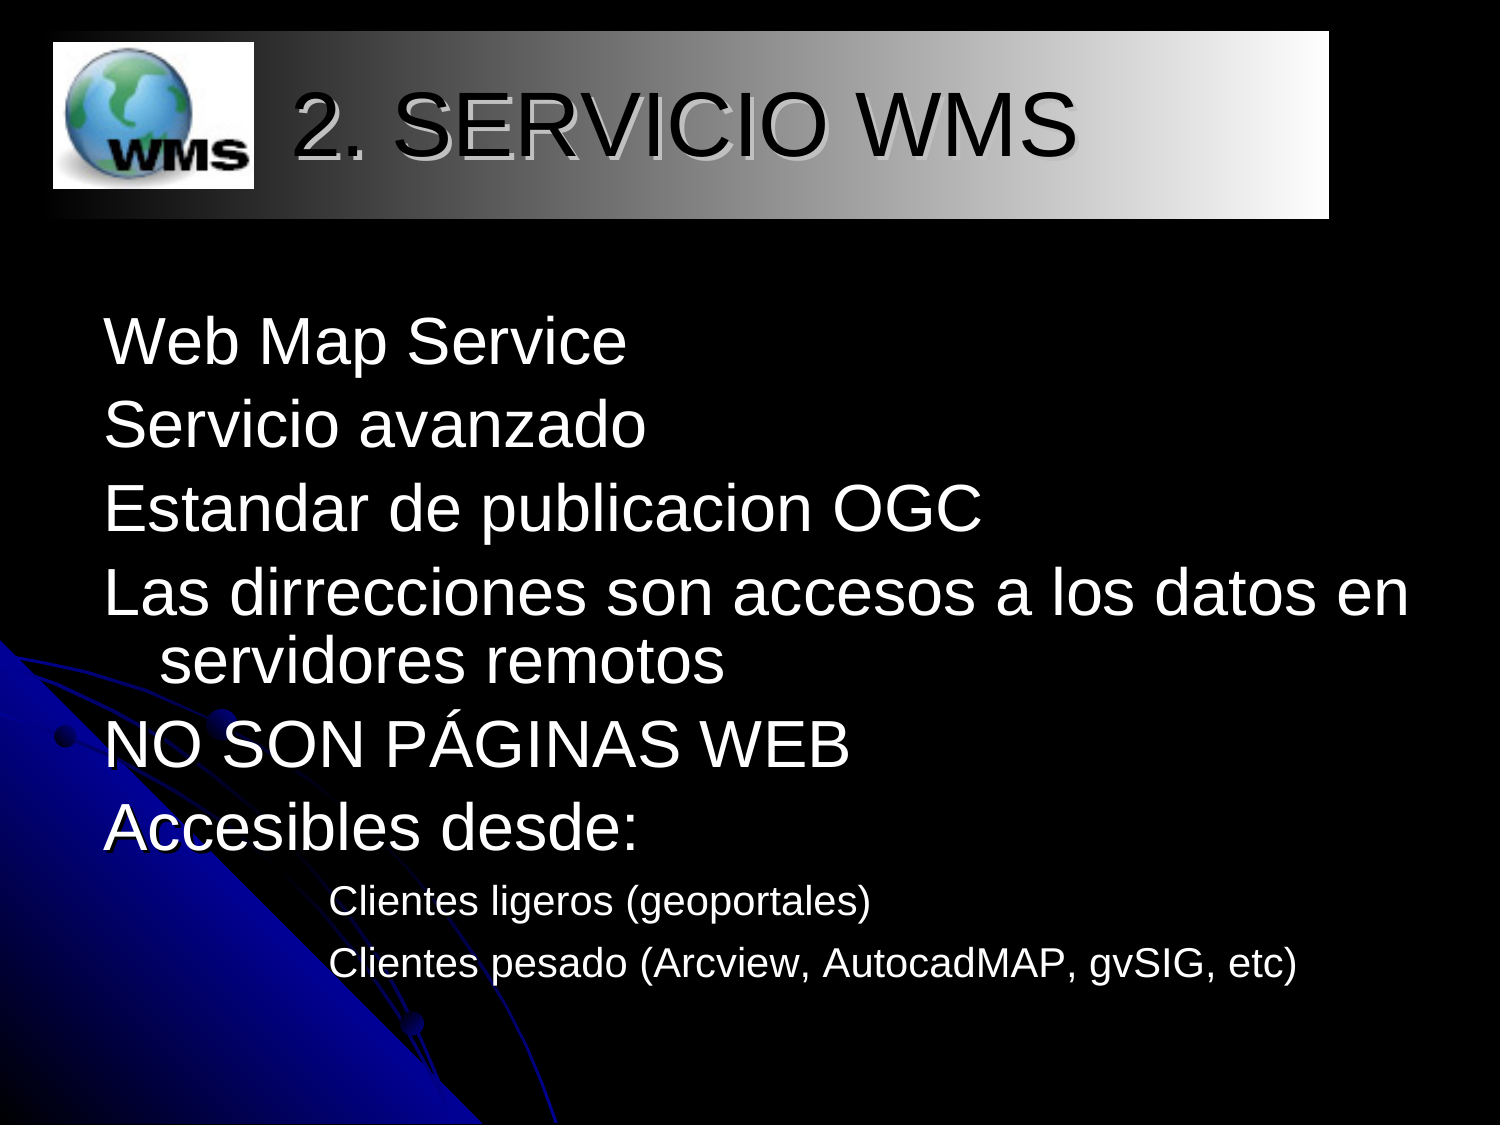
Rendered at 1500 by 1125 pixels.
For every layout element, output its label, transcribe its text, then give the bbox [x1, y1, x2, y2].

list Web Map Service Servicio avanzado Estandar de publicacion OGC Las dirrecciones son accesos a los datos en servidores remotos NO SON PÁGINAS WEB Accesibles desde: Clientes ligeros (geoportales)‏ Clientes pesado (Arcview, AutocadMAP, gvSIG, etc)‏ [88, 302, 1439, 1125]
picture [53, 42, 254, 189]
title 2. SERVICIO WMS [41, 31, 1329, 219]
